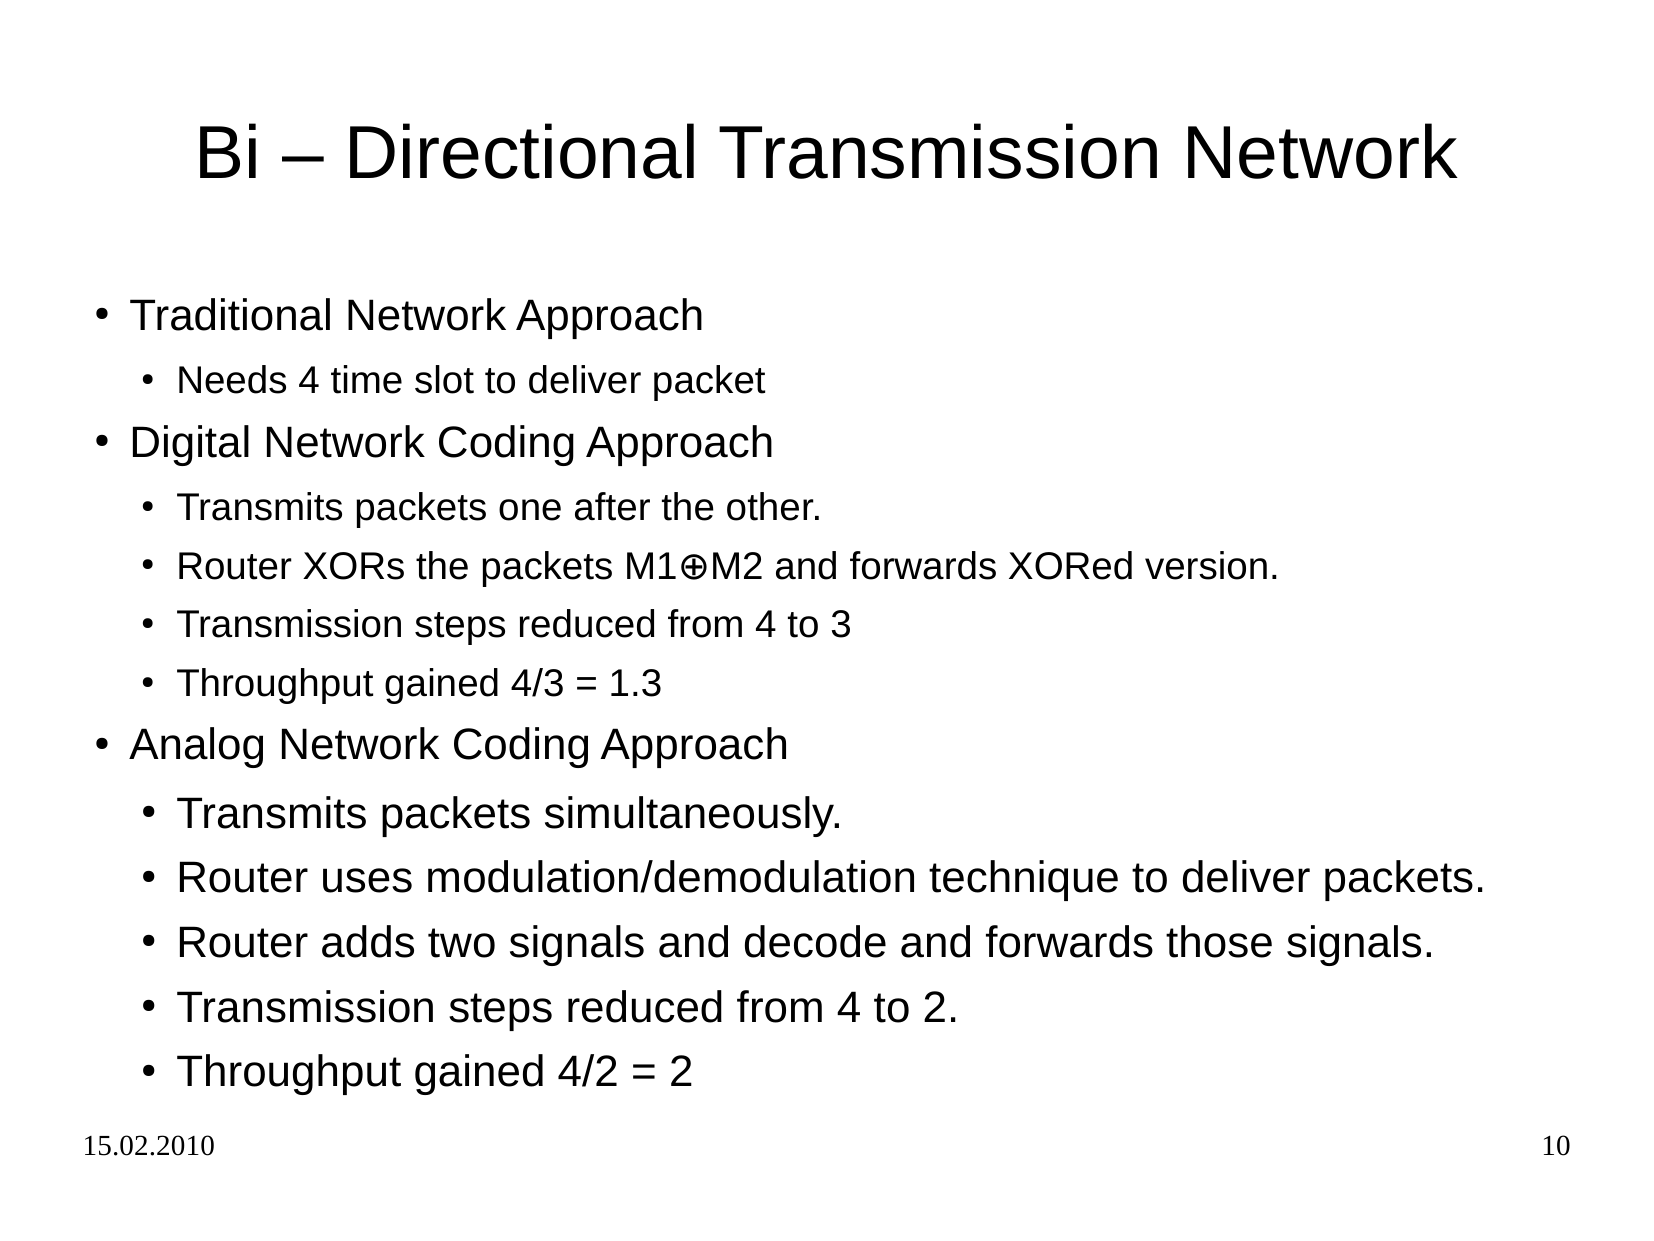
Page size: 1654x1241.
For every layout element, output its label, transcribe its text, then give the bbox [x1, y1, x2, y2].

title Bi – Directional Transmission Network [82, 56, 1571, 250]
list Traditional Network Approach Needs 4 time slot to deliver packet Digital Network Coding Approach Transmits packets one after the other. Router XORs the packets M1⊕M2 and forwards XORed version. Transmission steps reduced from 4 to 3 Throughput gained 4/3 = 1.3 Analog Network Coding Approach Transmits packets simultaneously. Router uses modulation/demodulation technique to deliver packets. Router adds two signals and decode and forwards those signals. Transmission steps reduced from 4 to 2. Throughput gained 4/2 = 2 [82, 290, 1571, 1109]
